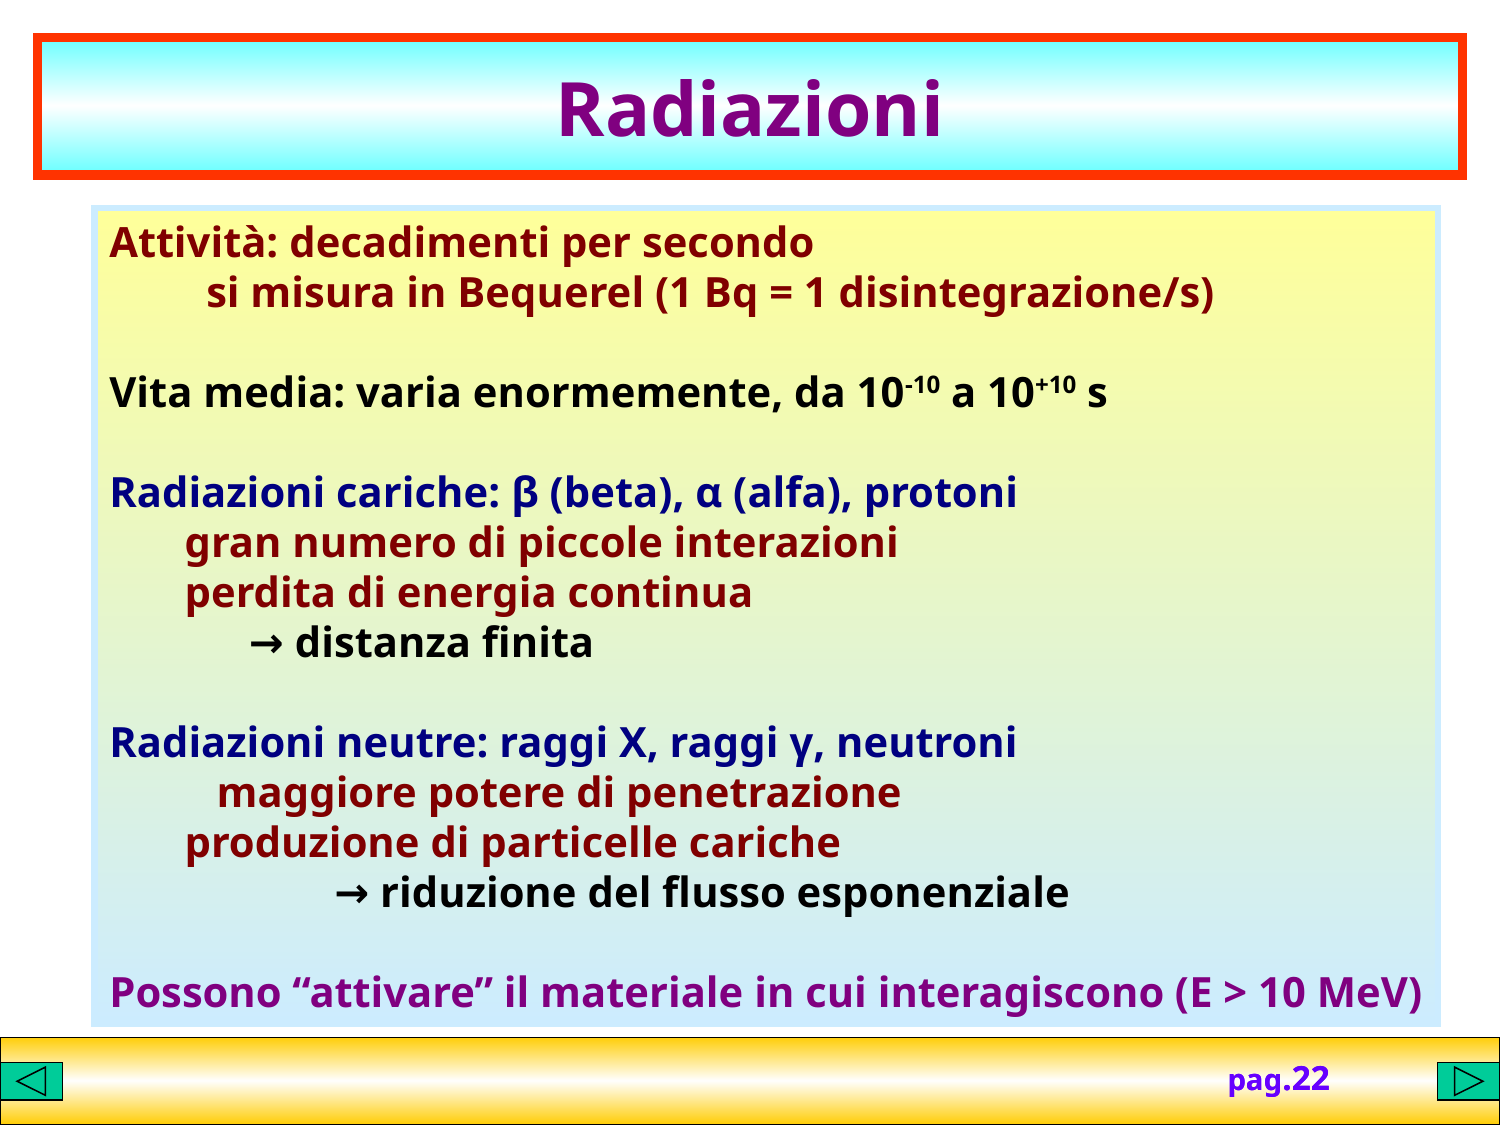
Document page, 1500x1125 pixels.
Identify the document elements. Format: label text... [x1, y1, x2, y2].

title Radiazioni [37, 37, 1463, 175]
text_box Attività: decadimenti per secondo si misura in Bequerel (1 Bq = 1 disintegrazione/s) Vita media: varia enormemente, da 10-10 a 10+10 s Radiazioni cariche: β (beta), α (alfa), protoni gran numero di piccole interazioni perdita di energia continua → distanza finita Radiazioni neutre: raggi X, raggi γ, neutroni maggiore potere di penetrazione produzione di particelle cariche → riduzione del flusso esponenziale Possono “attivare” il materiale in cui interagiscono (E > 10 MeV) [94, 208, 1436, 1024]
text_box pag.<number> [1212, 1049, 1413, 1125]
